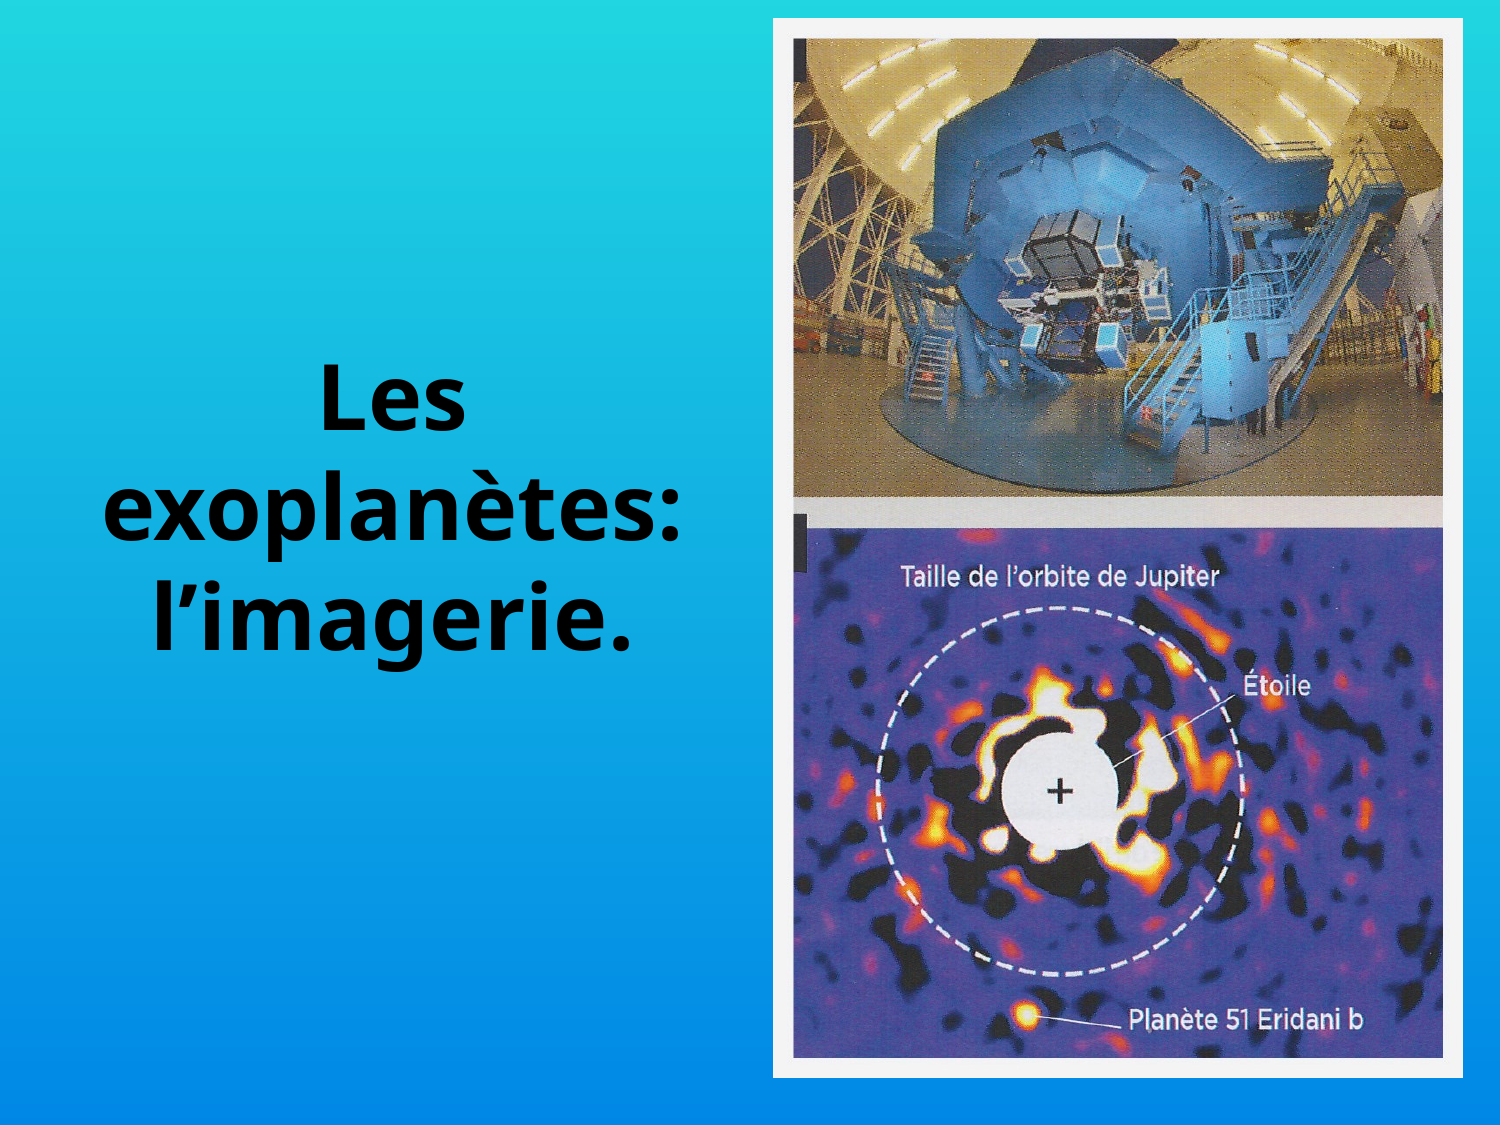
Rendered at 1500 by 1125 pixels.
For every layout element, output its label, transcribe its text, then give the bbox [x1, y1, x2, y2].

picture [715, 18, 1500, 1078]
title Les exoplanètes: l’imagerie. [70, 316, 715, 692]
